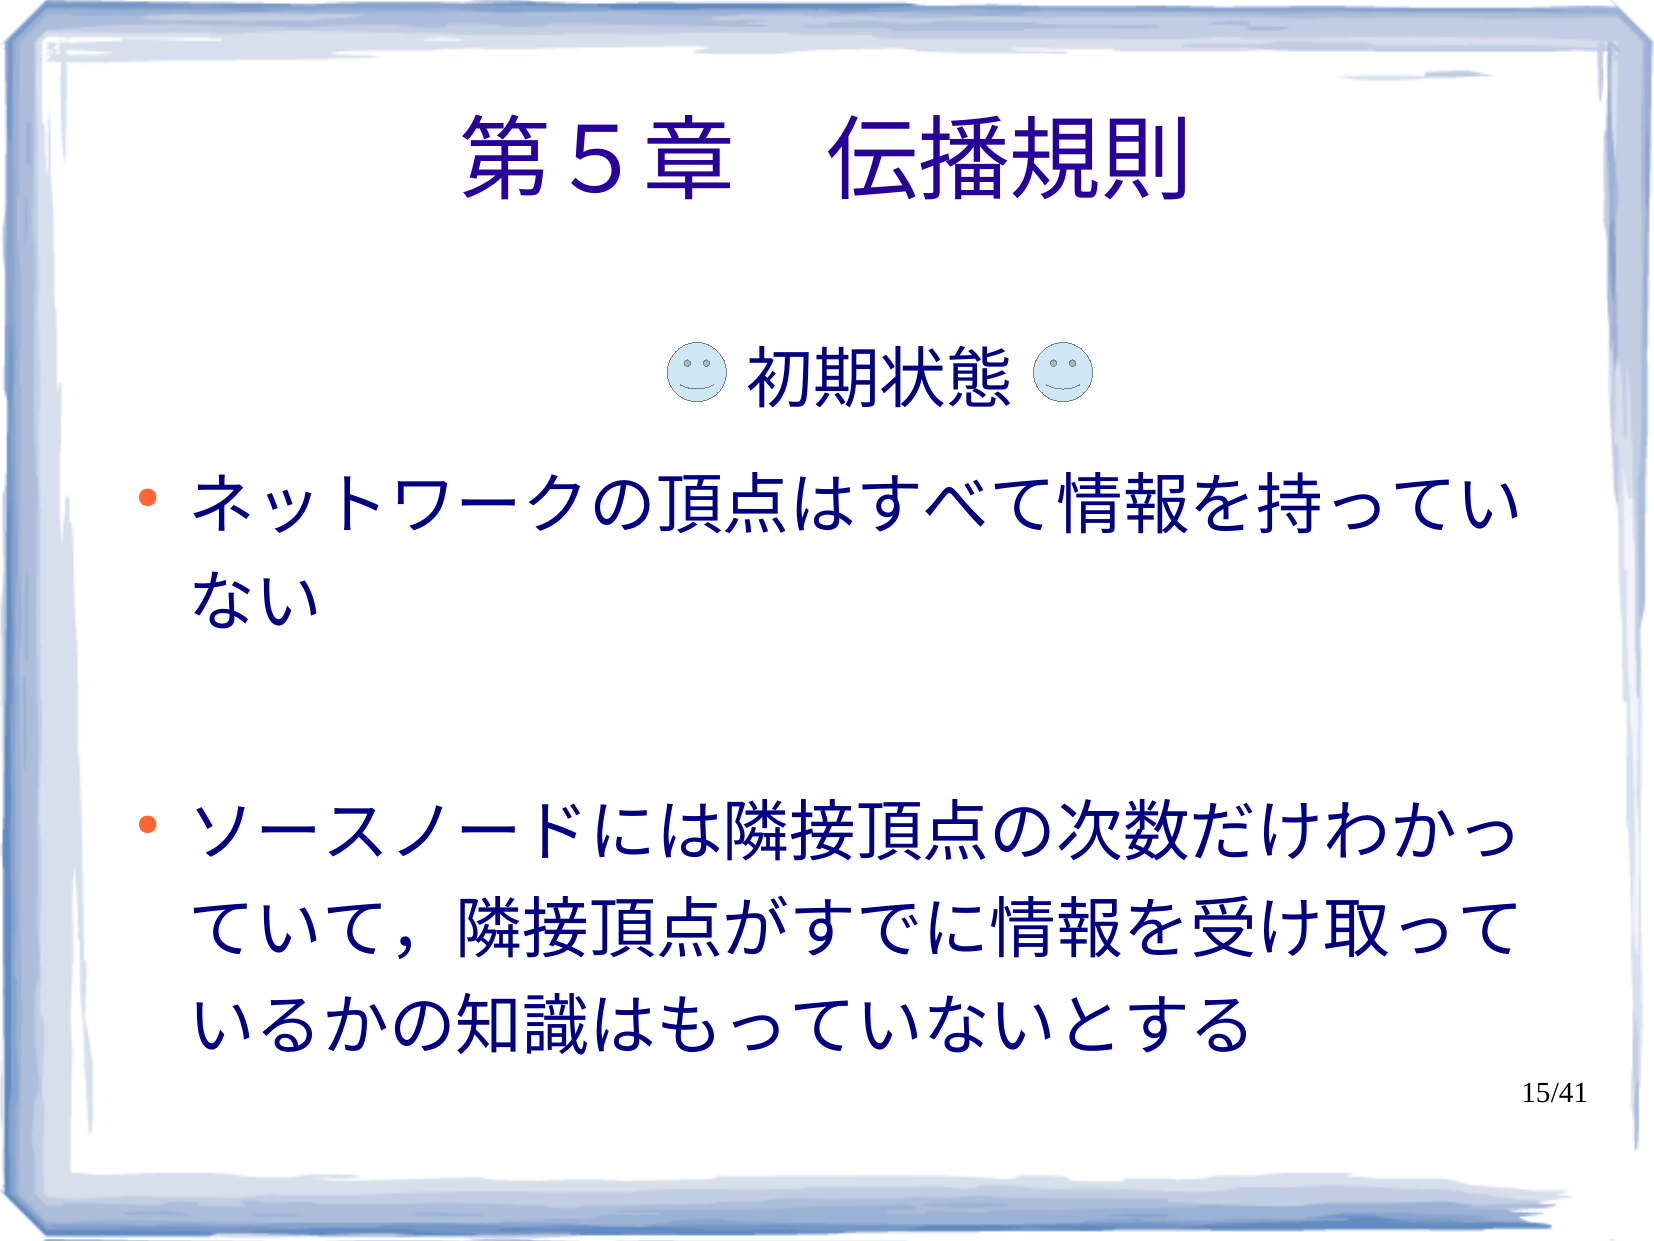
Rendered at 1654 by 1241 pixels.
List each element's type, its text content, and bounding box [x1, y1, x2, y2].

title 第５章 伝播規則 [82, 49, 1571, 257]
list 初期状態 ネットワークの頂点はすべて情報を持っていない ソースノードには隣接頂点の次数だけわかっていて，隣接頂点がすでに情報を受け取っているかの知識はもっていないとする [118, 324, 1571, 1045]
text_box [667, 342, 727, 402]
picture [0, 0, 1654, 1241]
text_box [1033, 342, 1093, 402]
